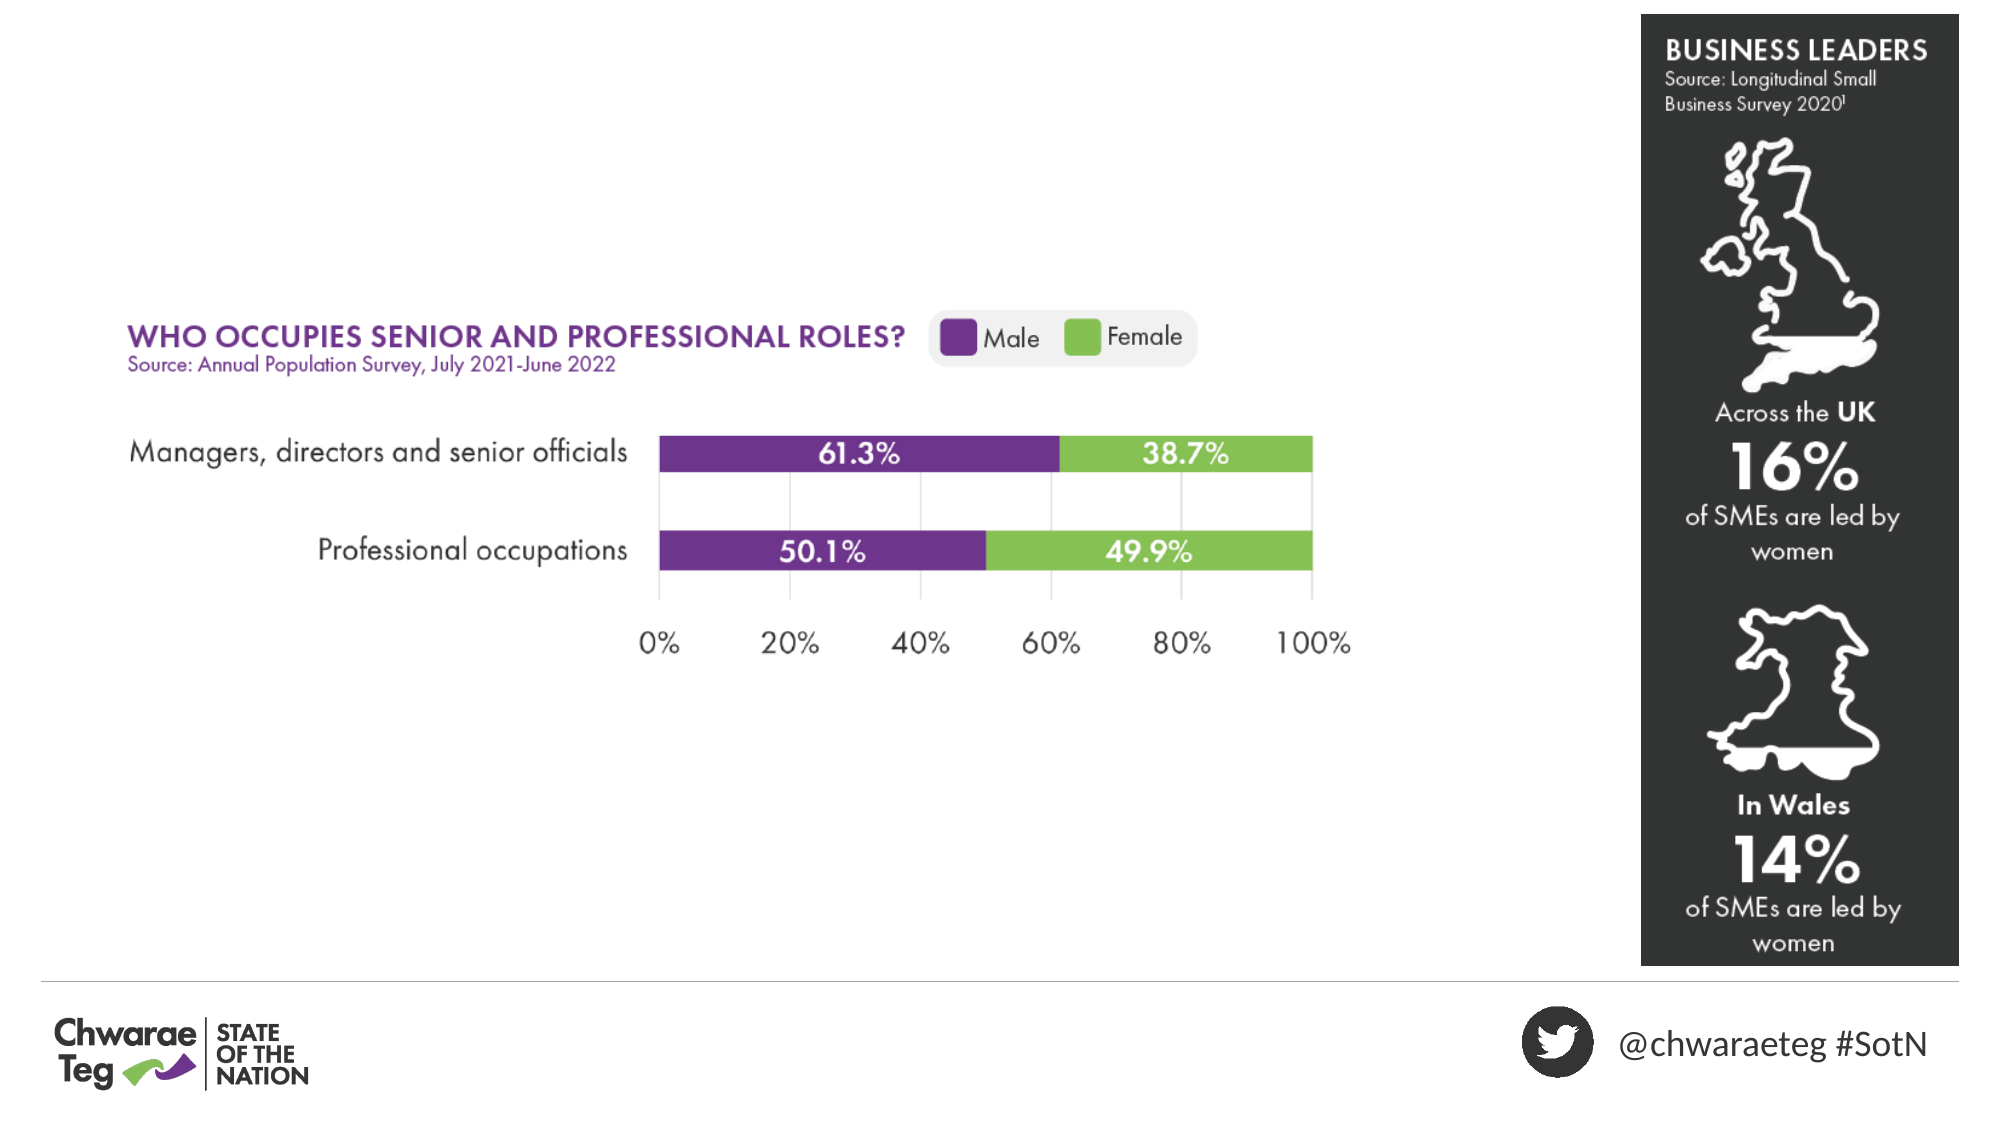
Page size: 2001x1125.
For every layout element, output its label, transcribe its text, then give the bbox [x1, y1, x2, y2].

picture [18, 998, 352, 1104]
picture [1641, 14, 1959, 966]
picture [1514, 998, 1602, 1085]
picture [108, 260, 1378, 721]
text_box @chwaraeteg #SotN [1601, 1011, 1983, 1072]
